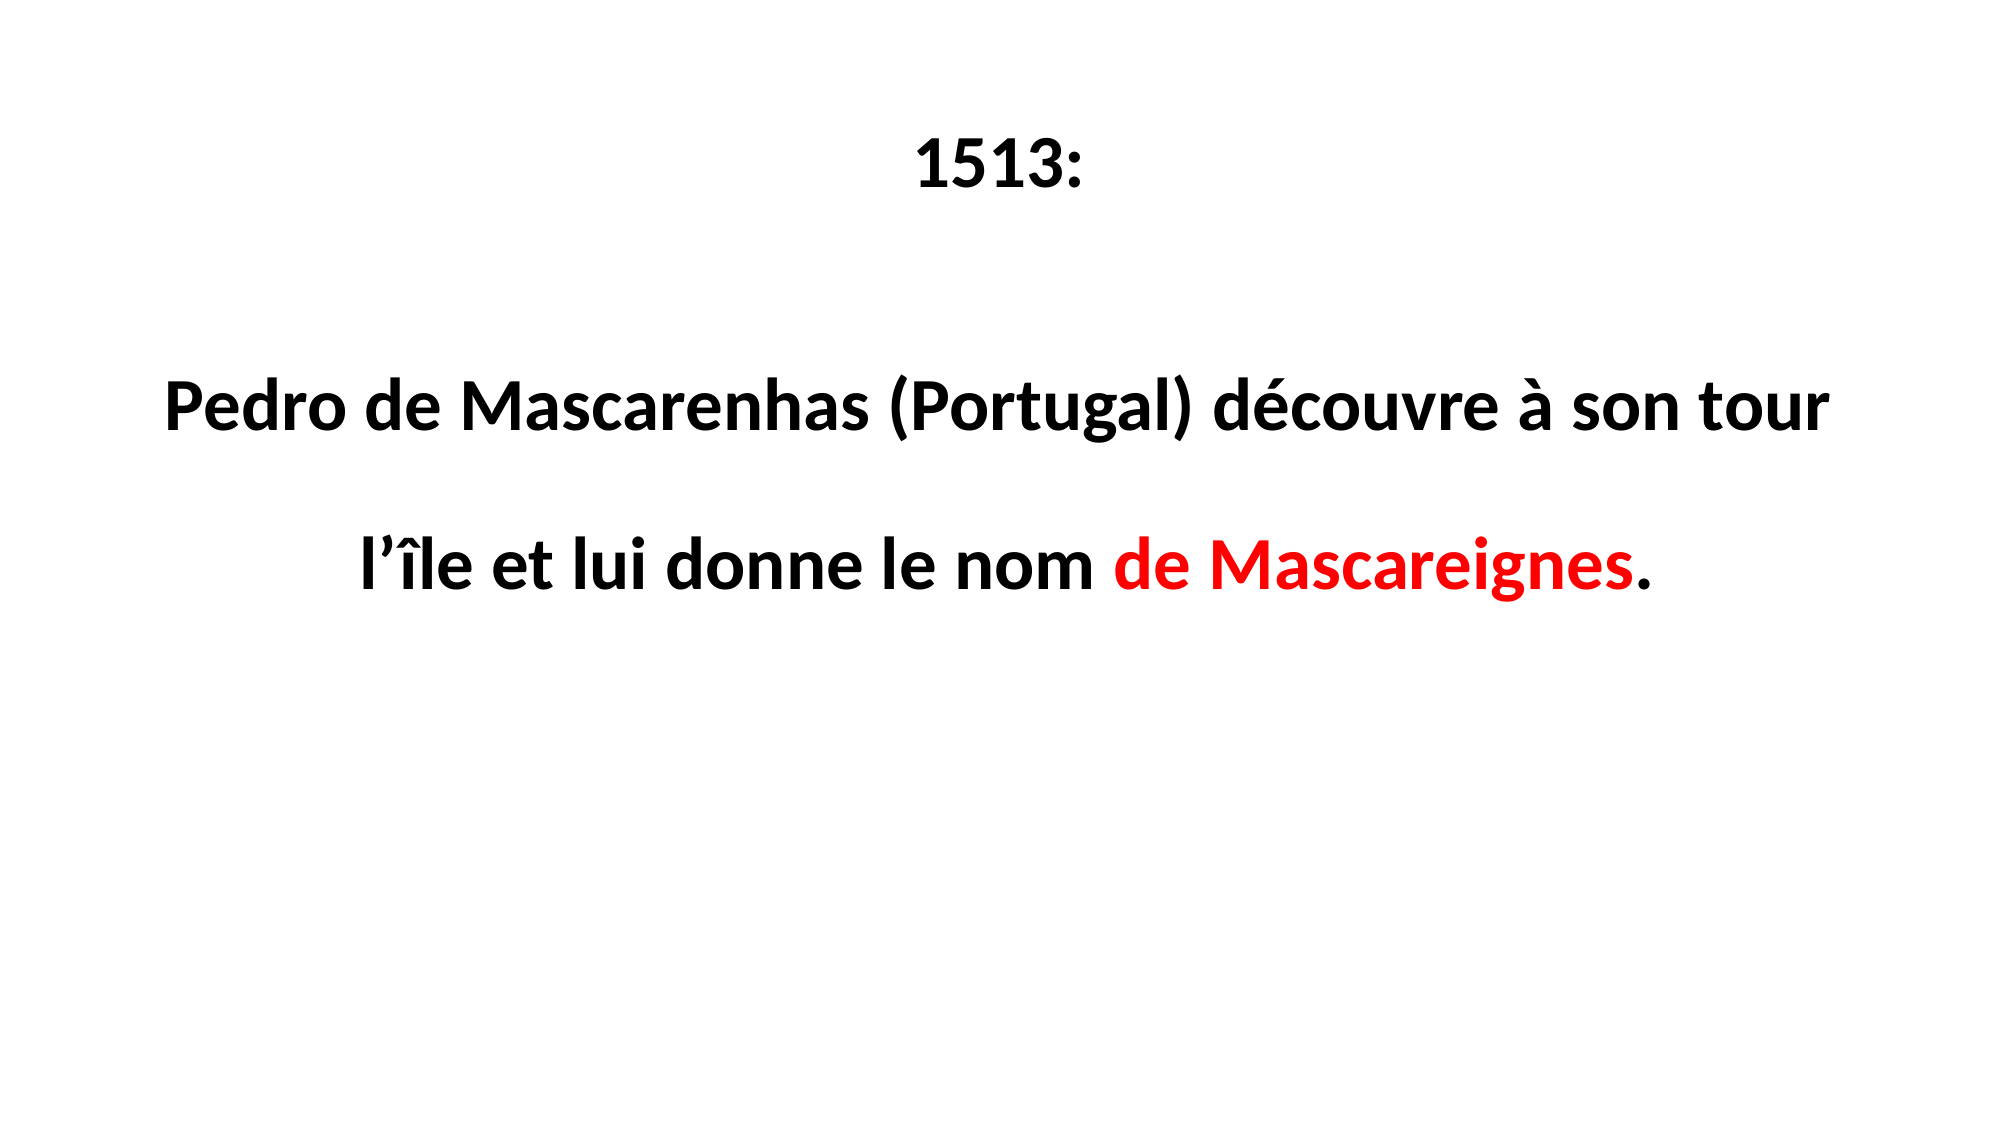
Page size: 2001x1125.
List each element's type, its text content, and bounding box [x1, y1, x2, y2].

text_box 1513: Pedro de Mascarenhas (Portugal) découvre à son tour l’île et lui donne le nom de Mascareignes. [121, 123, 1877, 769]
